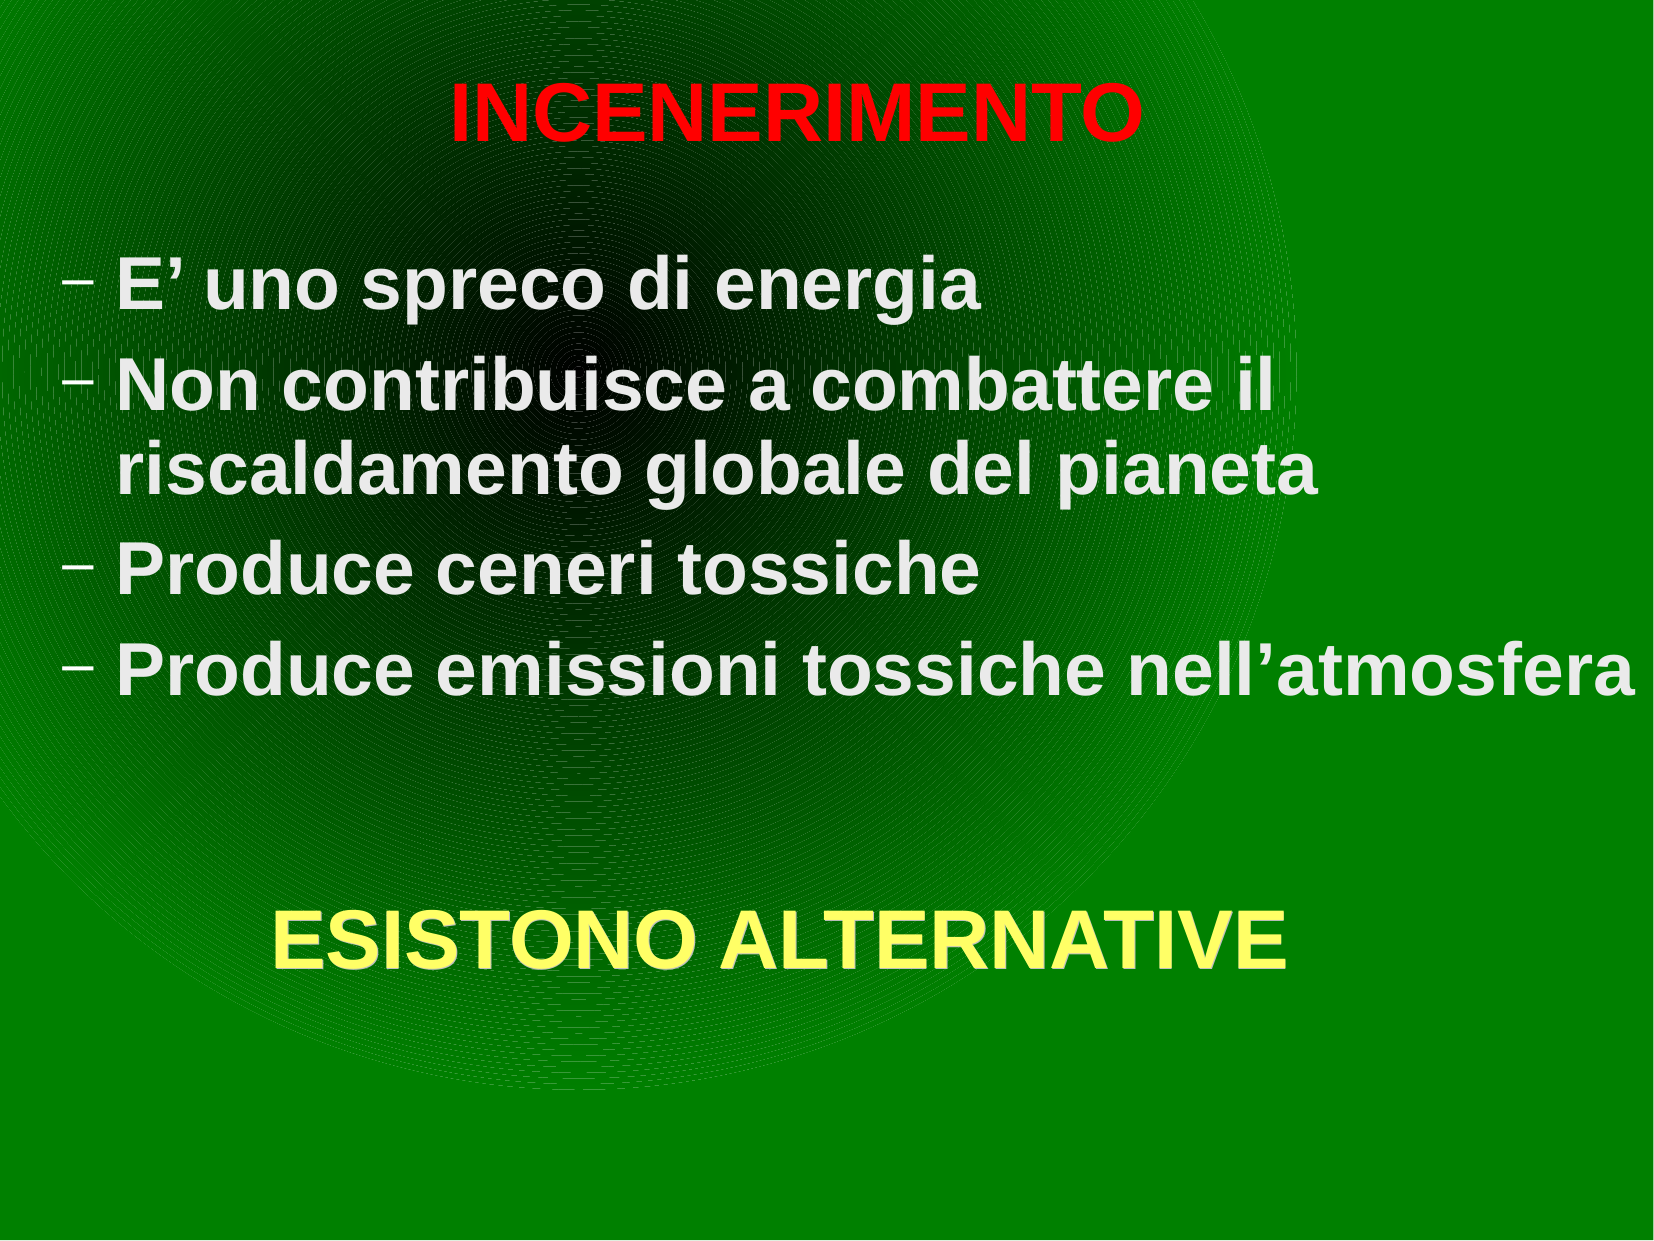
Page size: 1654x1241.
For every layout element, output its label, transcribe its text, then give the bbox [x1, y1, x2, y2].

text_box INCENERIMENTO [177, 59, 1418, 167]
text_box E’ uno spreco di energia Non contribuisce a combattere il riscaldamento globale del pianeta Produce ceneri tossiche Produce emissioni tossiche nell’atmosfera [30, 234, 1654, 827]
text_box ESISTONO ALTERNATIVE [147, 885, 1418, 994]
